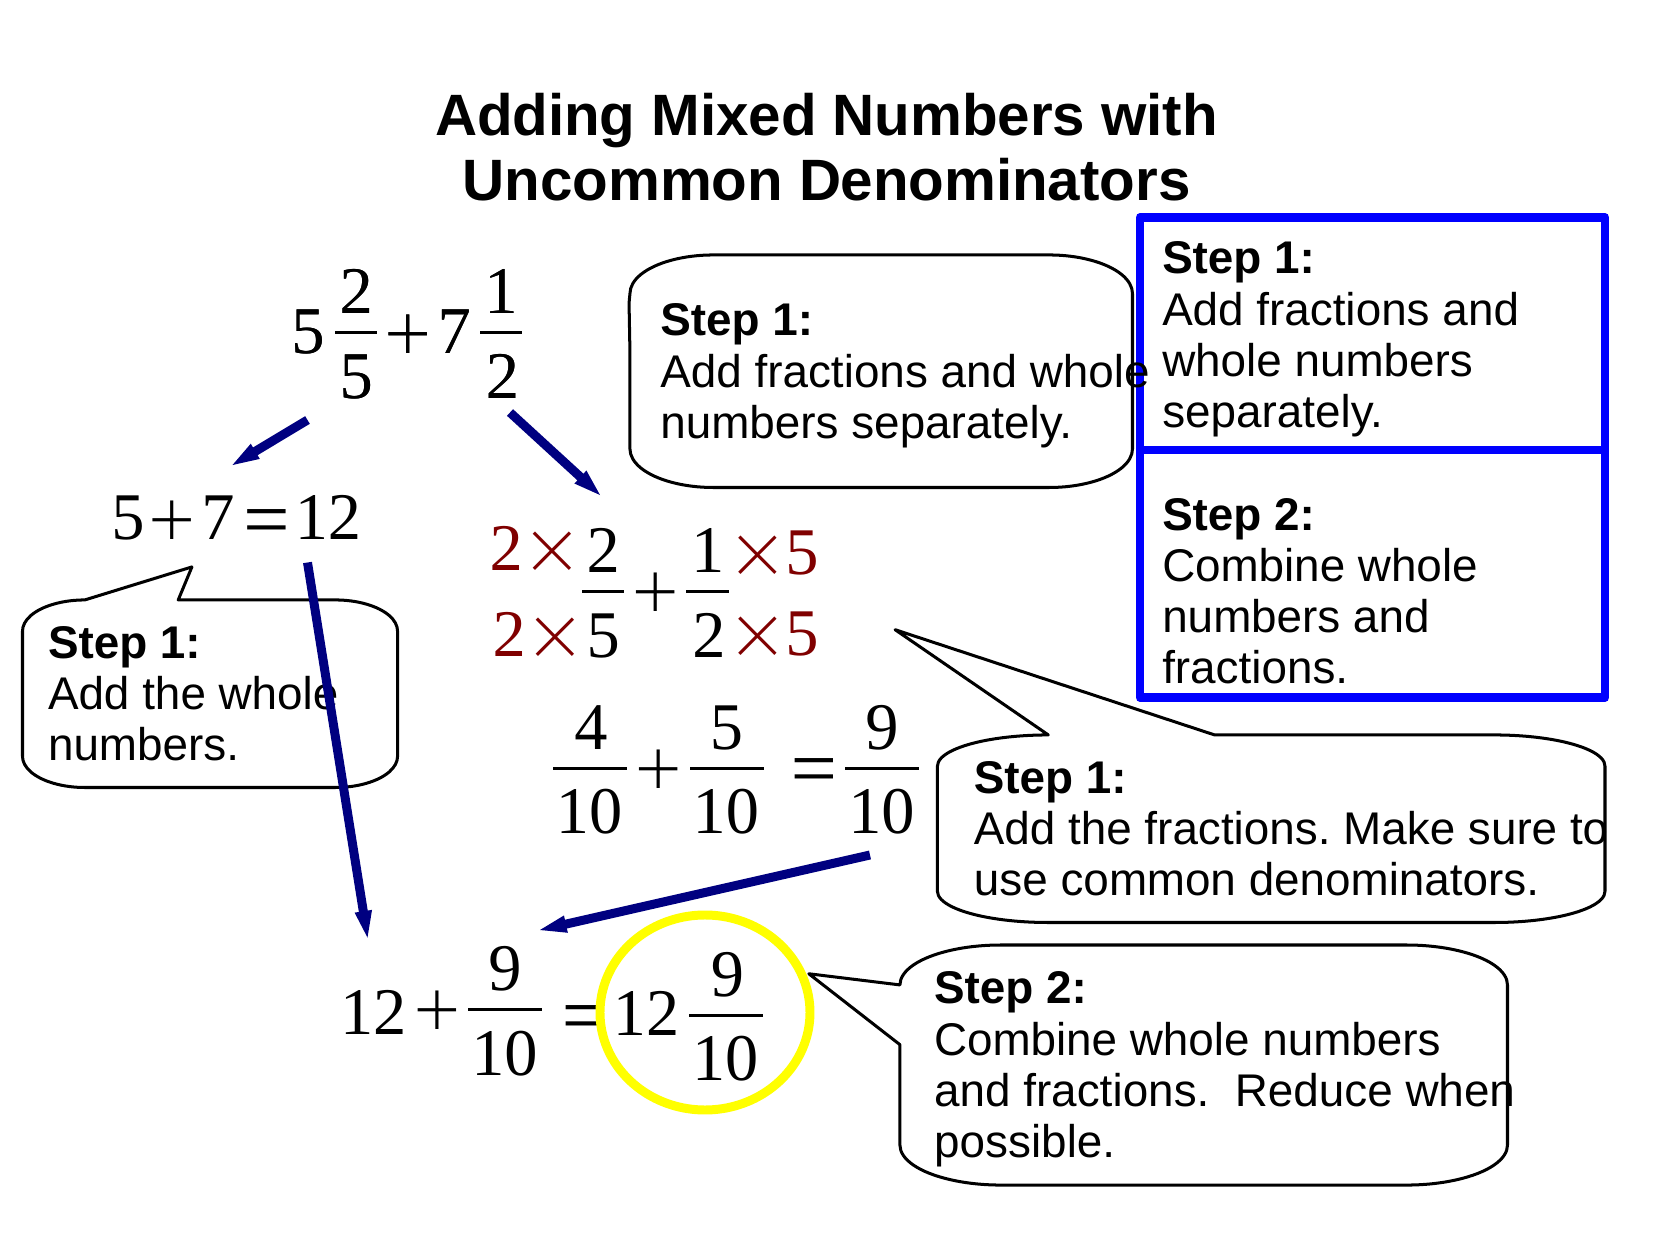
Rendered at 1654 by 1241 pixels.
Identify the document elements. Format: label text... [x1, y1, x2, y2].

text_box Step 1: Add fractions and whole numbers separately. Step 2: Combine whole numbers and fractions. [1147, 454, 1601, 693]
text_box Step 1: Add the whole numbers. [22, 566, 398, 788]
chart [285, 254, 532, 413]
text_box Step 1: Add fractions and whole numbers separately. Step 2: Combine whole numbers and fractions. [1147, 225, 1628, 745]
text_box Step 1: Add the fractions. Make sure to use common denominators. [895, 629, 1606, 923]
chart [333, 931, 640, 1096]
text_box Adding Mixed Numbers with Uncommon Denominators [395, 75, 1259, 223]
text_box Step 1: Add fractions and whole numbers separately. [629, 254, 1133, 488]
chart [780, 690, 929, 848]
chart [105, 480, 367, 554]
chart [605, 937, 773, 1096]
text_box Step 1: Add fractions and whole numbers separately. Step 2: Combine whole numbers and fractions. [1147, 225, 1601, 446]
chart [481, 510, 825, 672]
text_box Step 2: Combine whole numbers and fractions. Reduce when possible. [808, 945, 1508, 1186]
chart [543, 690, 773, 848]
